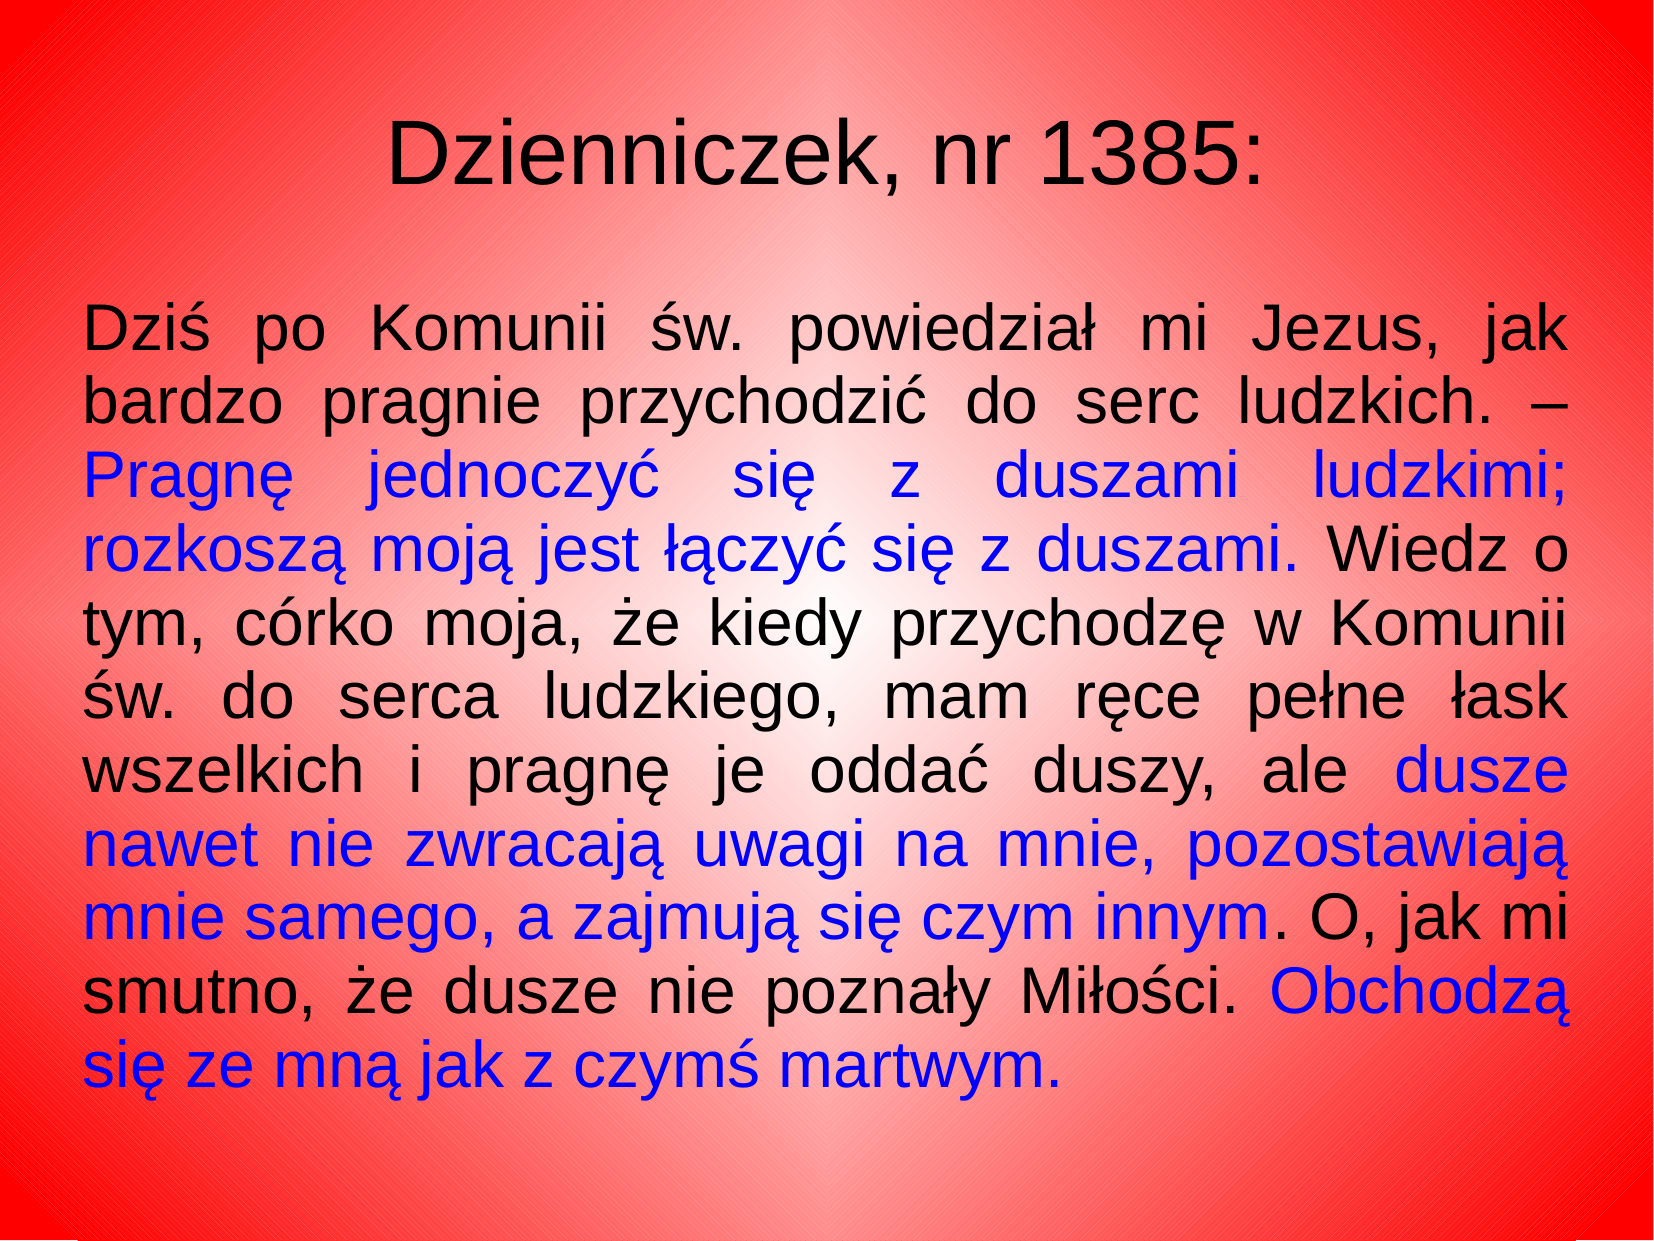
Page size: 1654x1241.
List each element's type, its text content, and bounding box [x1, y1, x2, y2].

title Dzienniczek, nr 1385: [82, 49, 1571, 257]
list Dziś po Komunii św. powiedział mi Jezus, jak bardzo pragnie przychodzić do serc ludzkich. – Pragnę jednoczyć się z duszami ludzkimi; rozkoszą moją jest łączyć się z duszami. Wiedz o tym, córko moja, że kiedy przychodzę w Komunii św. do serca ludzkiego, mam ręce pełne łask wszelkich i pragnę je oddać duszy, ale dusze nawet nie zwracają uwagi na mnie, pozostawiają mnie samego, a zajmują się czym innym. O, jak mi smutno, że dusze nie poznały Miłości. Obchodzą się ze mną jak z czymś martwym. [82, 290, 1571, 1109]
